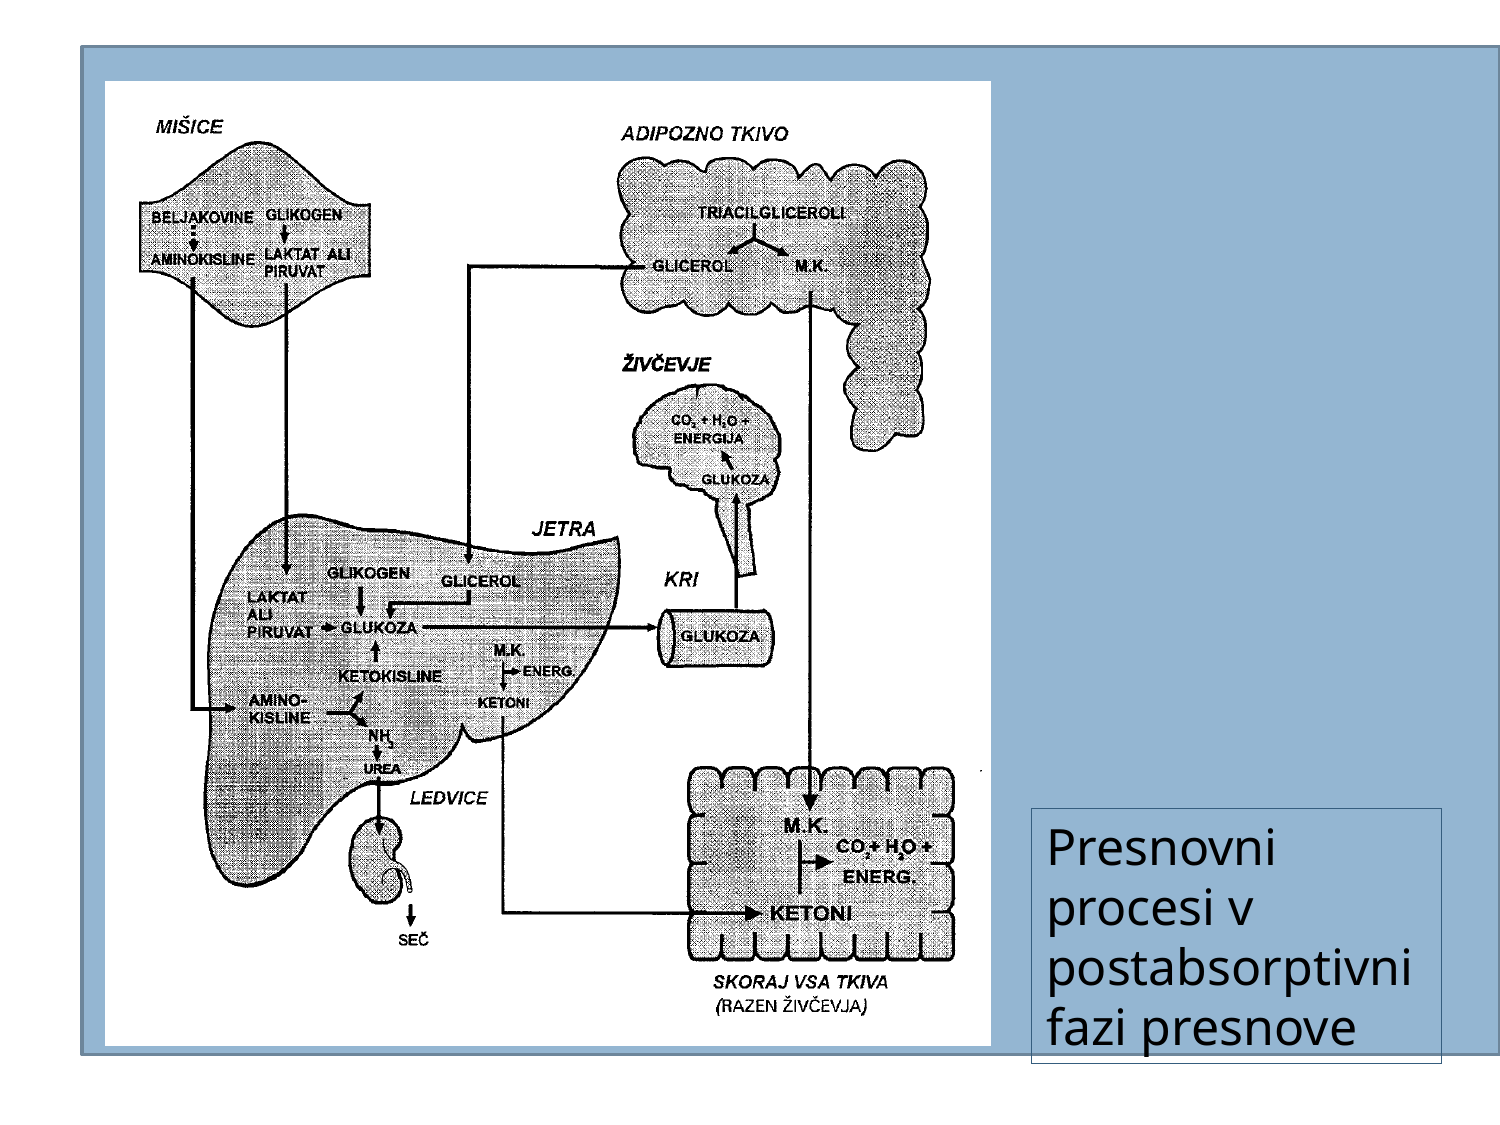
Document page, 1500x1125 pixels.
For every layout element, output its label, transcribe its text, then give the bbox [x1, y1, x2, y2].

picture [105, 81, 991, 1047]
text_box [82, 46, 1500, 1055]
text_box Presnovni procesi v postabsorptivni fazi presnove [1031, 808, 1442, 1064]
